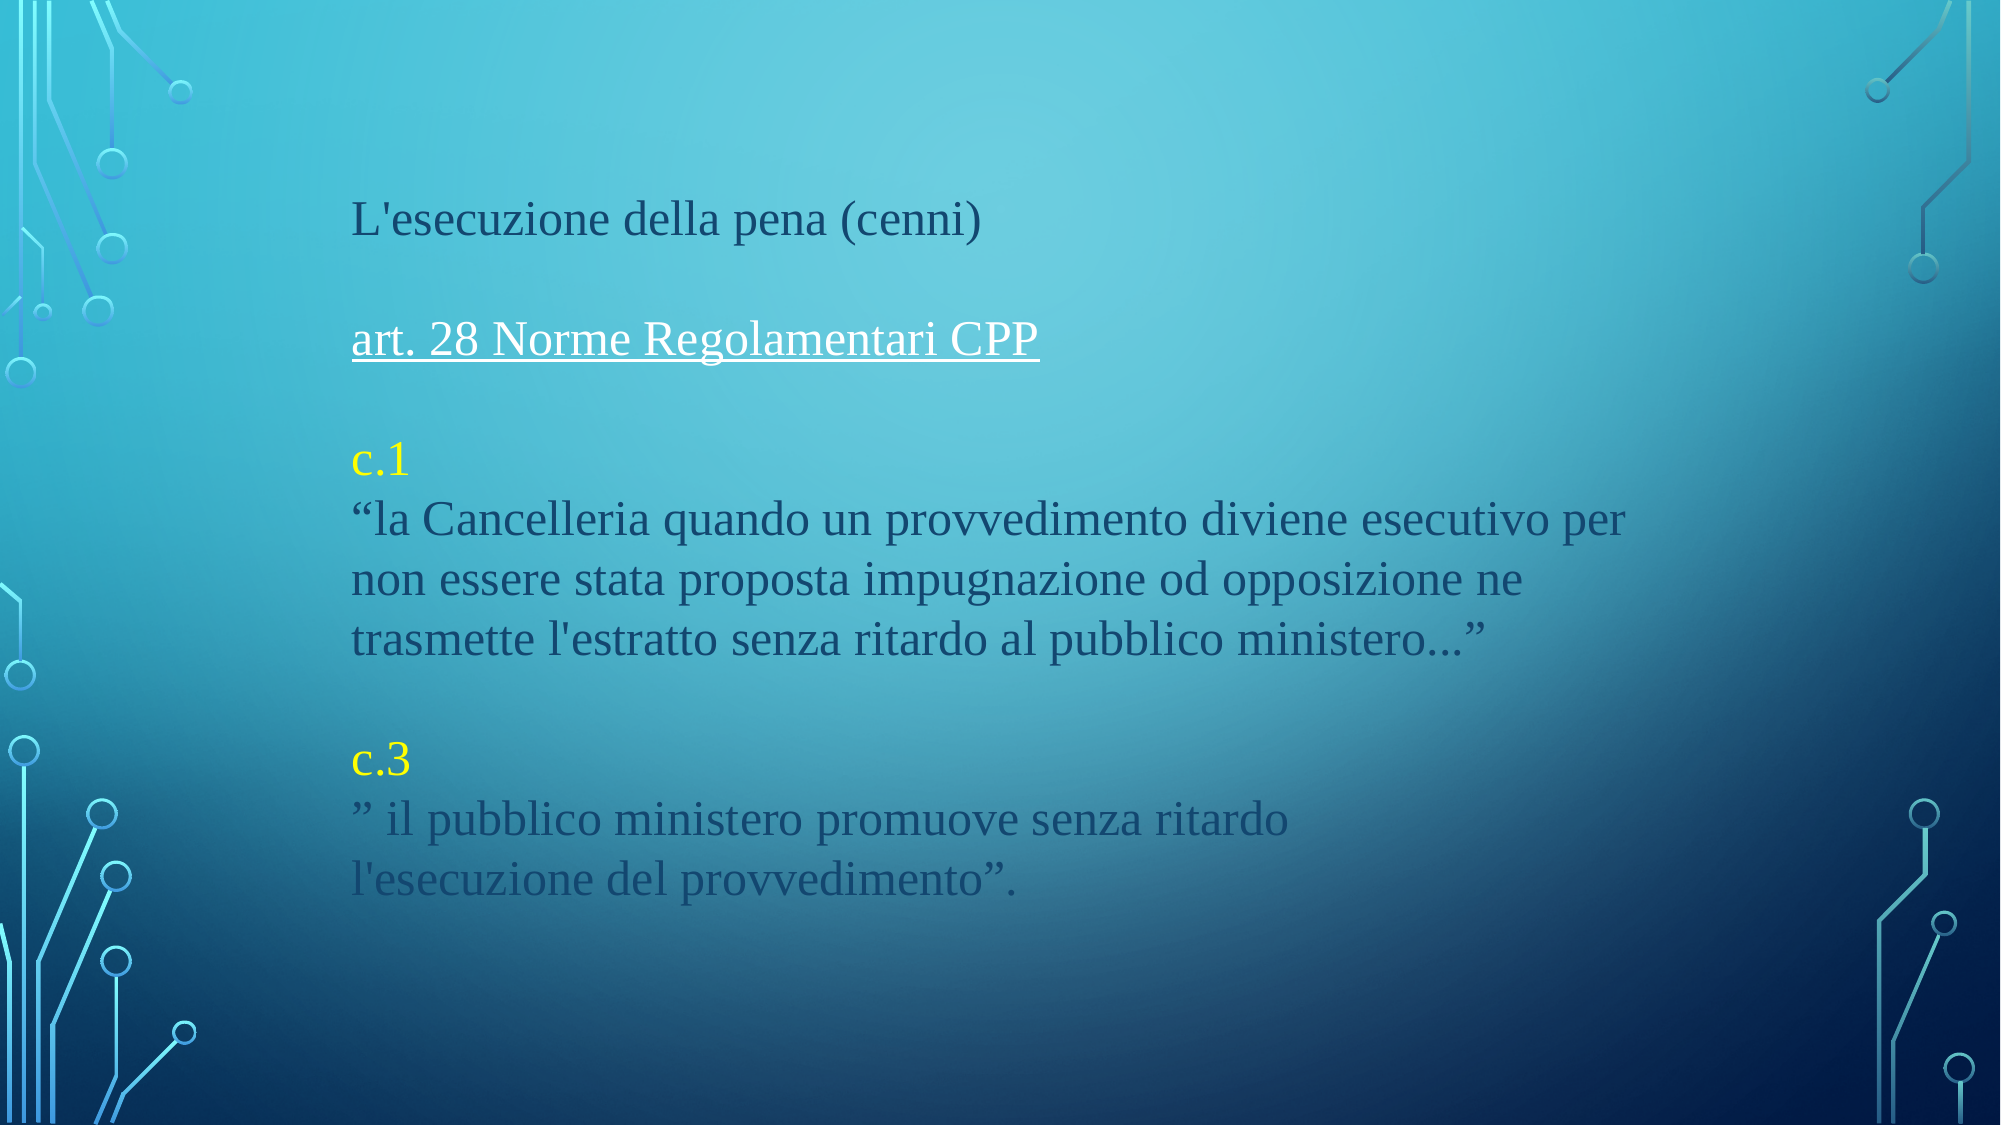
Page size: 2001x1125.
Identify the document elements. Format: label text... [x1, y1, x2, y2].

text_box L'esecuzione della pena (cenni) art. 28 Norme Regolamentari CPP c.1 “la Cancelleria quando un provvedimento diviene esecutivo per non essere stata proposta impugnazione od opposizione ne trasmette l'estratto senza ritardo al pubblico ministero...” c.3 ” il pubblico ministero promuove senza ritardo l'esecuzione del provvedimento”. [337, 178, 1689, 913]
